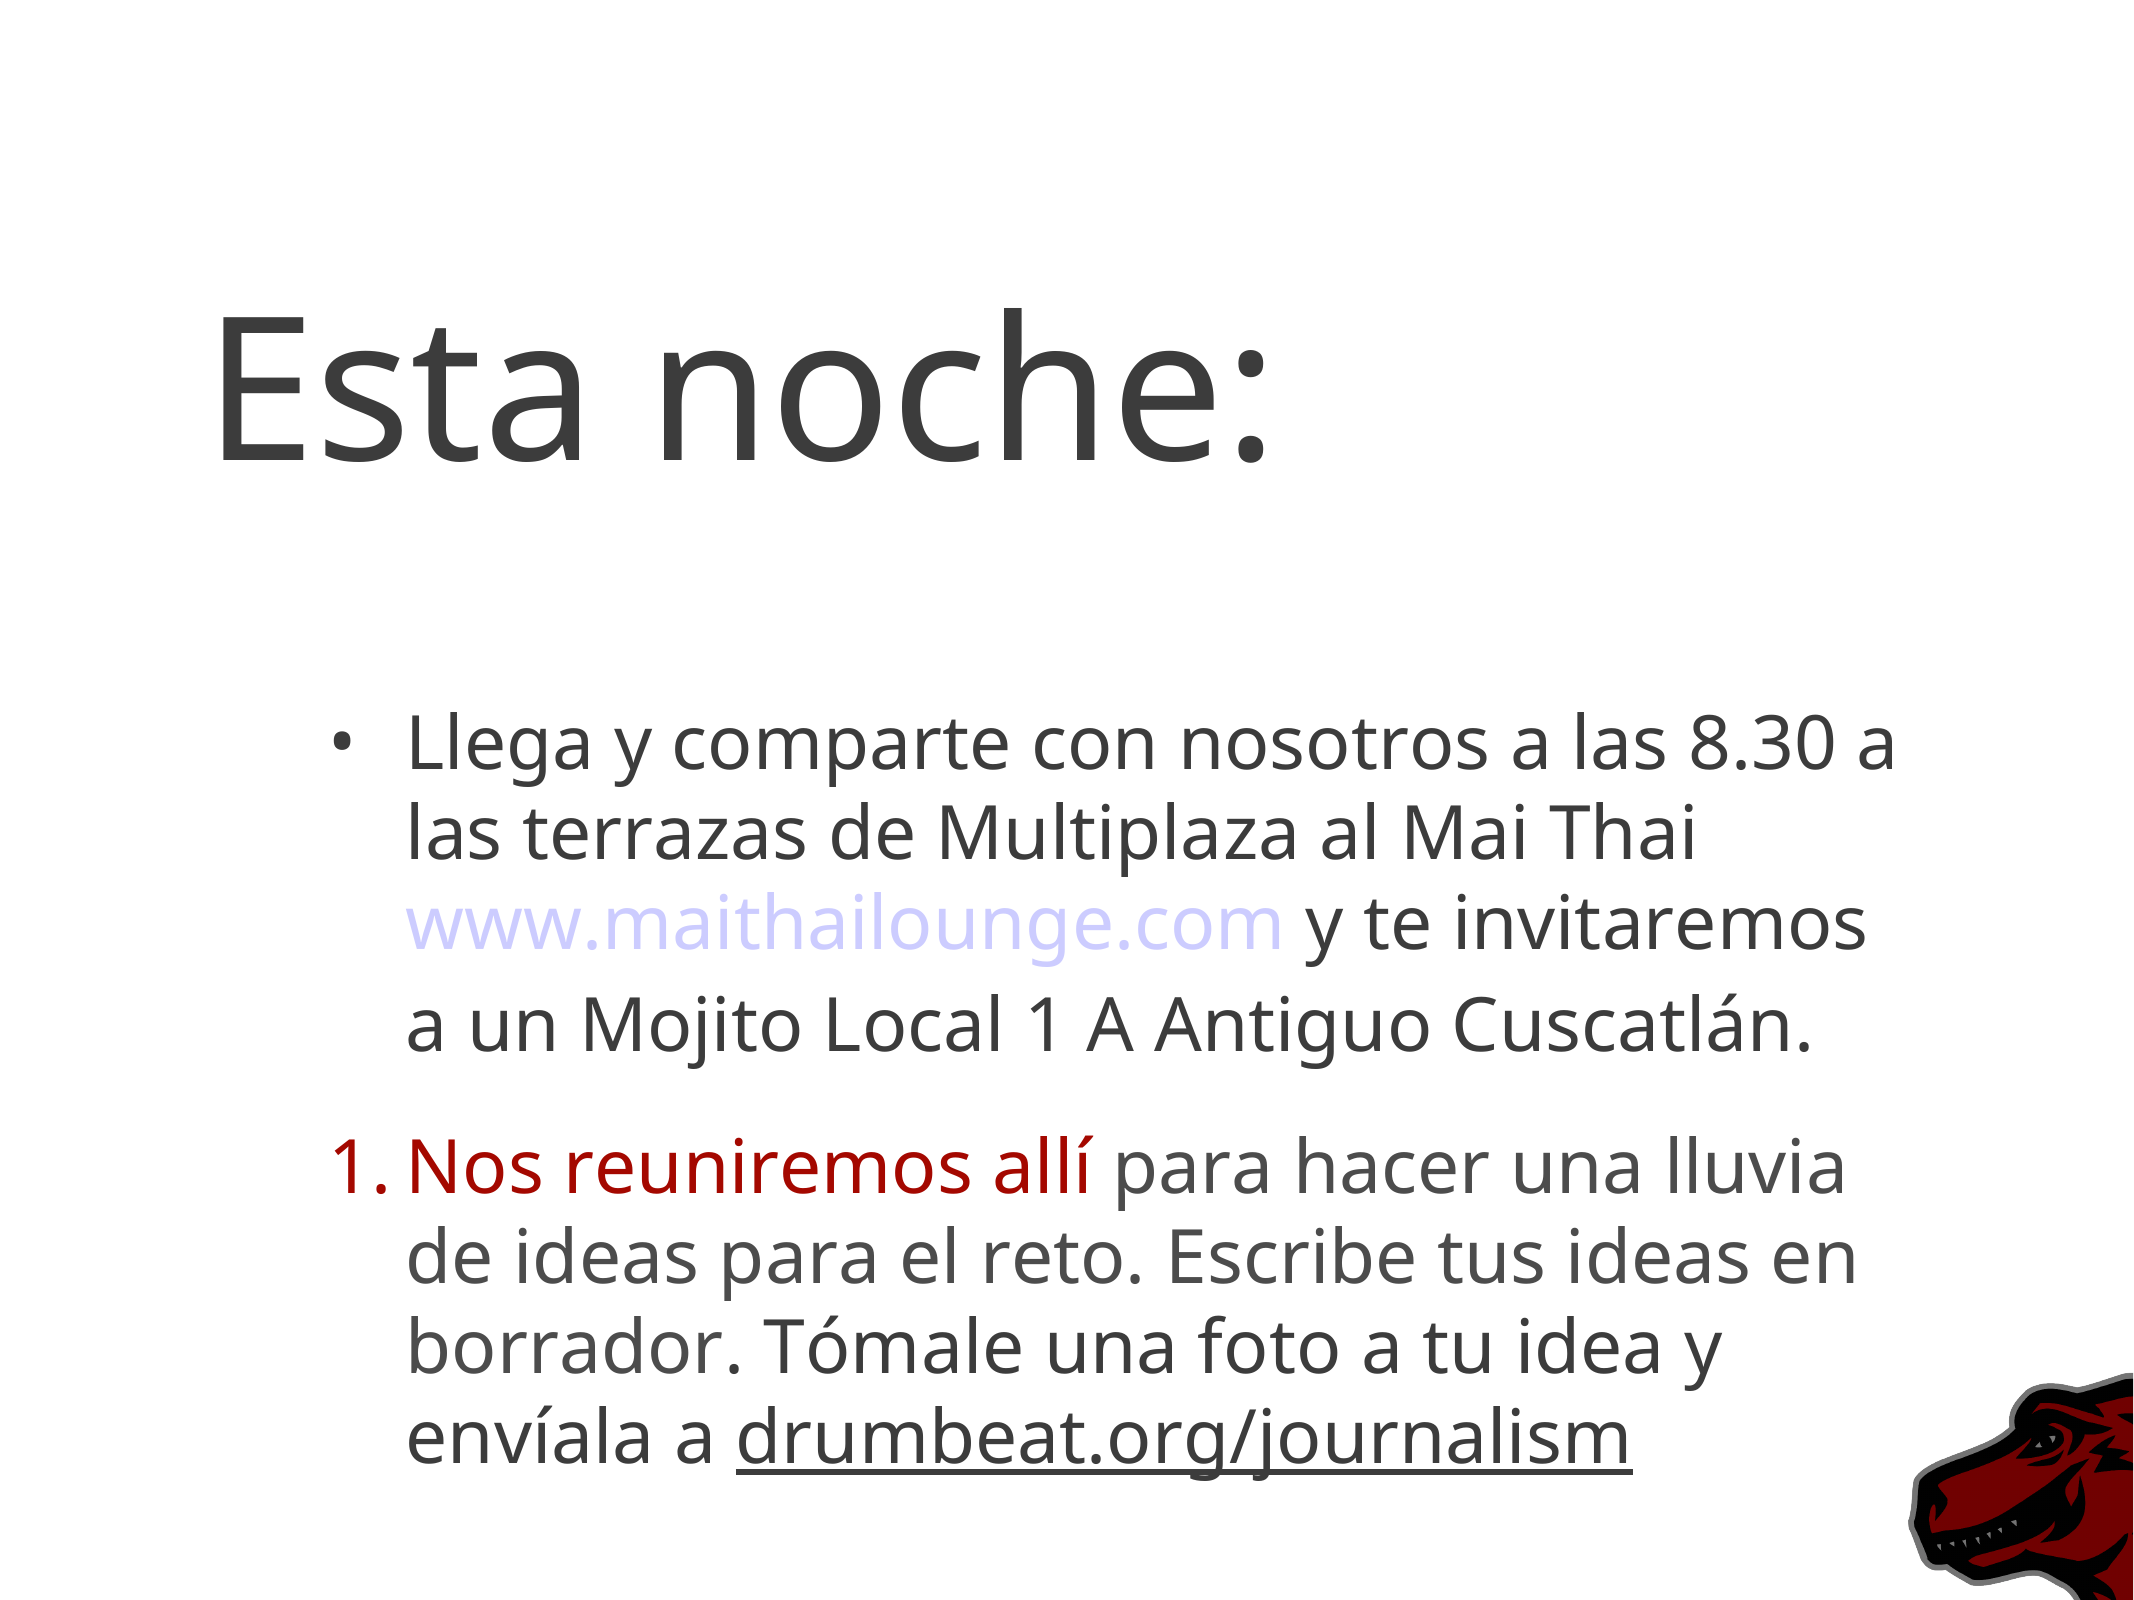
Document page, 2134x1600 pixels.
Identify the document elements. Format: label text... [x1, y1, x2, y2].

picture [1889, 1372, 2134, 1600]
text_box Esta noche: Llega y comparte con nosotros a las 8.30 a las terrazas de Multiplaza al Mai Thai www.maithailounge.com y te invitaremos a un Mojito Local 1 A Antiguo Cuscatlán. Nos reuniremos allí para hacer una lluvia de ideas para el reto. Escribe tus ideas en borrador. Tómale una foto a tu idea y envíala a drumbeat.org/journalism [204, 260, 1921, 1332]
